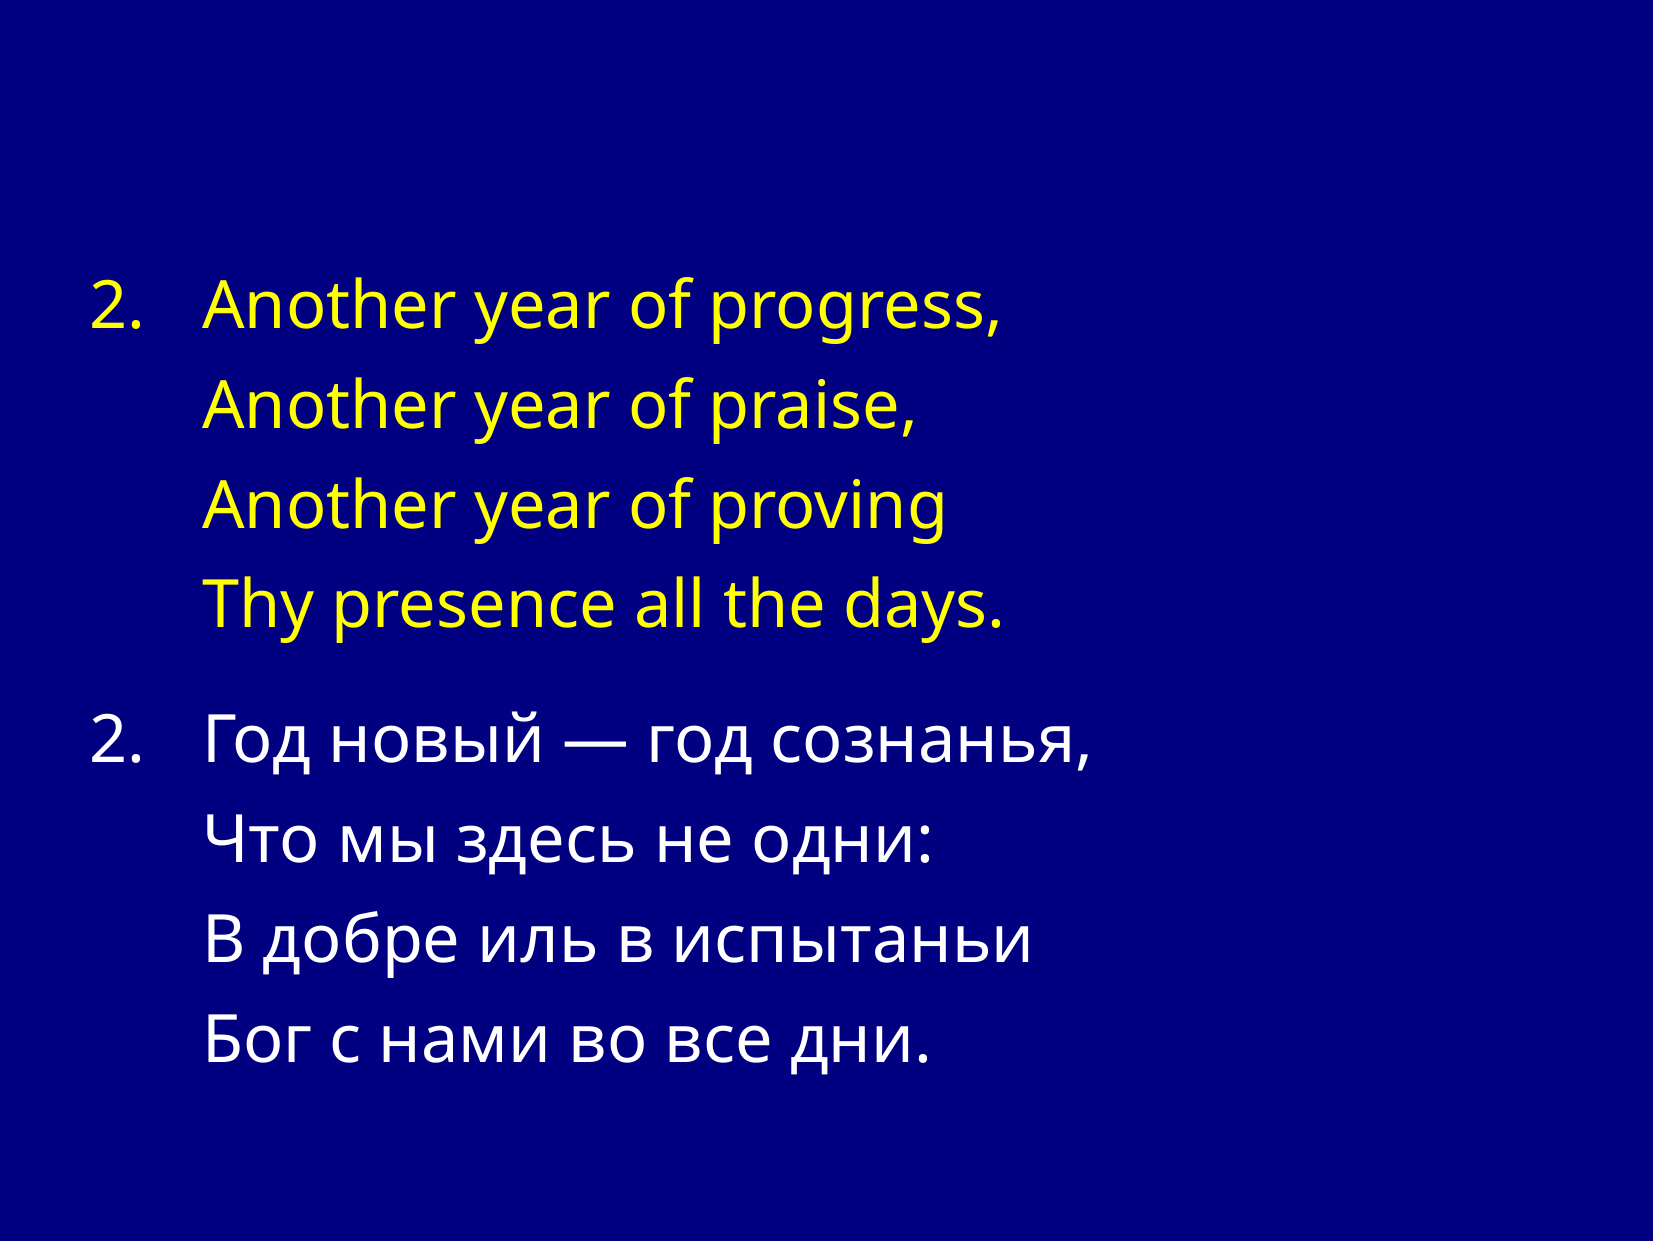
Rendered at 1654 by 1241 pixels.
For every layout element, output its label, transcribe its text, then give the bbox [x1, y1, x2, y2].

text_box 2. Год новый — год сознанья, Что мы здесь не одни: В добре иль в испытаньи Бог с нами во все дни. [75, 675, 1576, 1163]
text_box 2. Another year of progress, Another year of praise, Another year of proving Thy presence all the days. [75, 150, 1576, 638]
